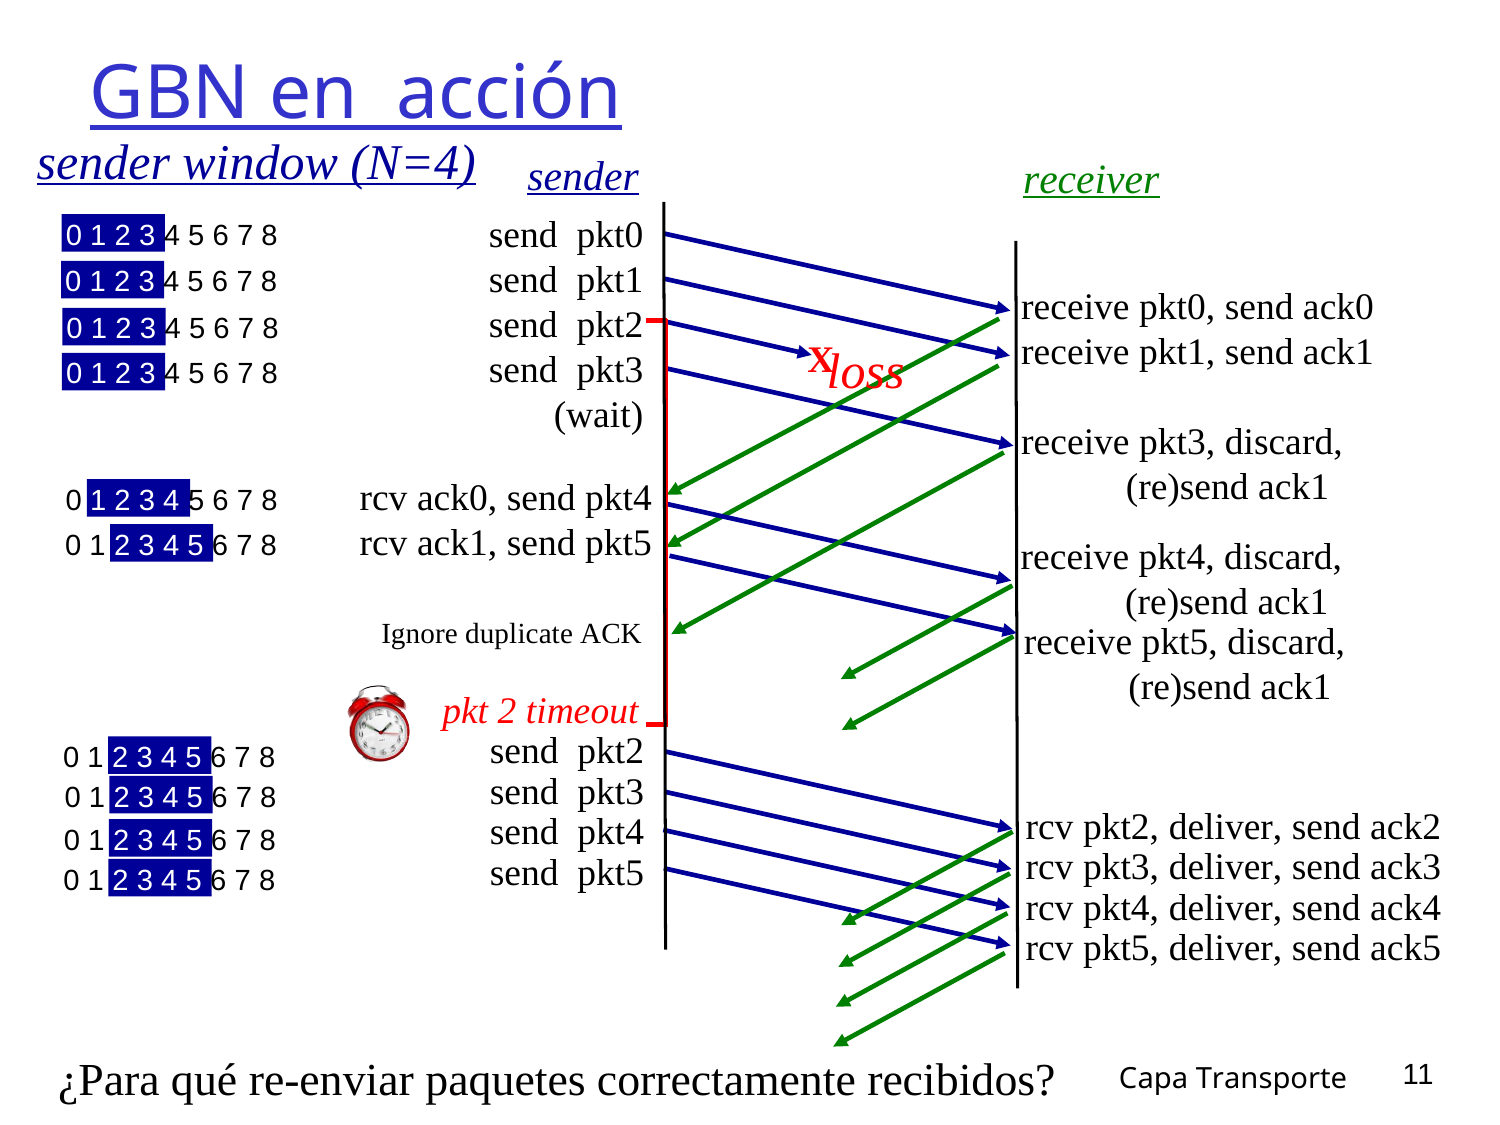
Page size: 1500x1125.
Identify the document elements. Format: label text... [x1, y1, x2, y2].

text_box rcv ack0, send pkt4 rcv ack1, send pkt5 [344, 464, 663, 616]
text_box receive pkt0, send ack0 receive pkt1, send ack1 receive pkt3, discard, (re)send ack1 [1006, 274, 1390, 515]
text_box 0 1 2 3 4 5 6 7 8 [50, 518, 301, 569]
text_box 0 1 2 3 4 5 6 7 8 [50, 473, 302, 524]
text_box receive pkt5, discard, (re)send ack1 [1009, 609, 1371, 716]
text_box sender [512, 141, 654, 207]
text_box 0 1 2 3 4 5 6 7 8 [48, 853, 299, 904]
text_box receive pkt4, discard, (re)send ack1 [1005, 524, 1368, 630]
text_box ¿Para qué re-enviar paquetes correctamente recibidos? [43, 1046, 1072, 1113]
text_box 0 1 2 3 4 5 6 7 8 [51, 208, 302, 259]
text_box Ignore duplicate ACK [366, 606, 657, 658]
picture [340, 682, 413, 762]
text_box send pkt2 send pkt3 send pkt4 send pkt5 [474, 723, 660, 902]
text_box loss [811, 331, 920, 407]
text_box send pkt0 send pkt1 send pkt2 send pkt3 (wait) [474, 202, 659, 443]
text_box sender window (N=4) [21, 121, 492, 198]
text_box pkt 2 timeout [427, 688, 654, 738]
title GBN en acción [75, 29, 1351, 150]
text_box rcv pkt2, deliver, send ack2 rcv pkt3, deliver, send ack3 rcv pkt4, deliver, send ack4 rcv pkt5, deliver, send ack5 [1010, 799, 1457, 977]
text_box 0 1 2 3 4 5 6 7 8 [51, 347, 302, 398]
text_box 0 1 2 3 4 5 6 7 8 [50, 255, 301, 306]
text_box 0 1 2 3 4 5 6 7 8 [48, 730, 299, 782]
text_box receiver [1008, 144, 1175, 210]
text_box X [792, 327, 850, 389]
text_box 0 1 2 3 4 5 6 7 8 [51, 302, 302, 347]
text_box 0 1 2 3 4 5 6 7 8 [49, 813, 300, 864]
text_box 0 1 2 3 4 5 6 7 8 [49, 770, 300, 813]
